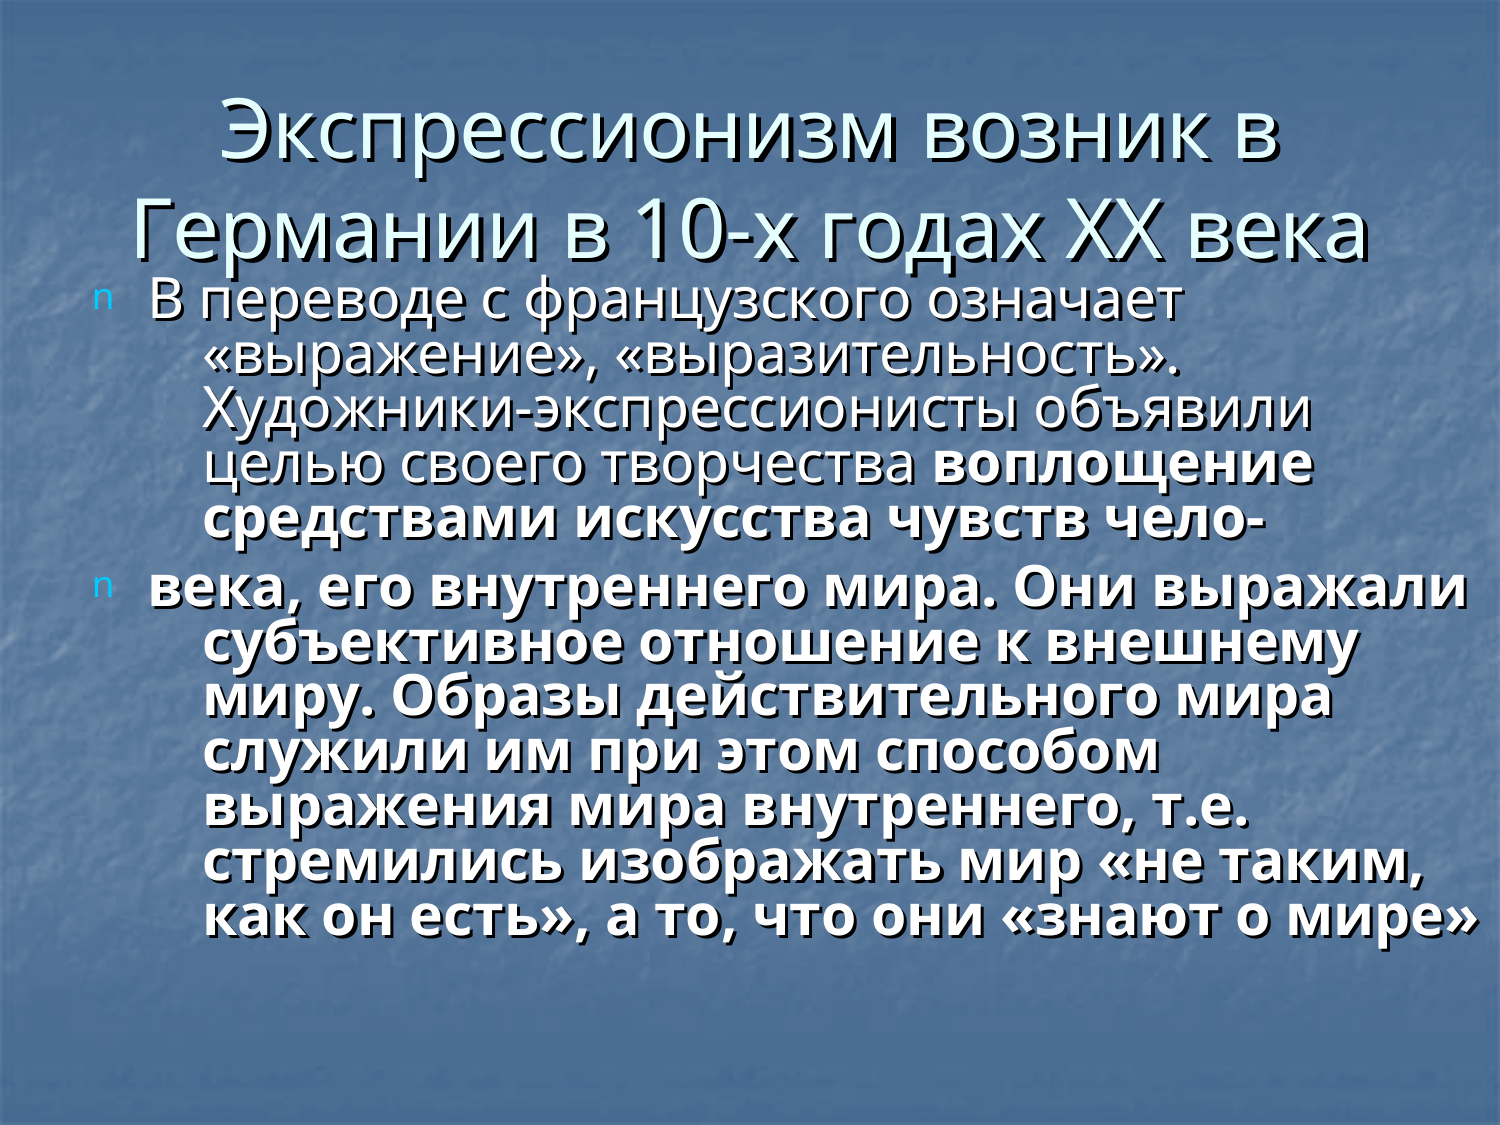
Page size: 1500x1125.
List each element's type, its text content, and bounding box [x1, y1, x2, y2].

list В переводе с французского означает «выражение», «выразительность». Художники-экспрессионисты объявили целью своего творчества воплощение средствами искусства чувств чело- века, его внутреннего мира. Они выражали субъективное отношение к внешнему миру. Образы действительного мира служили им при этом способом выражения мира внутреннего, т.е. стремились изображать мир «не таким, как он есть», а то, что они «знают о мире» [76, 267, 1500, 1010]
title Экспрессионизм возник в Германии в 10-х годах XX века [75, 62, 1426, 288]
